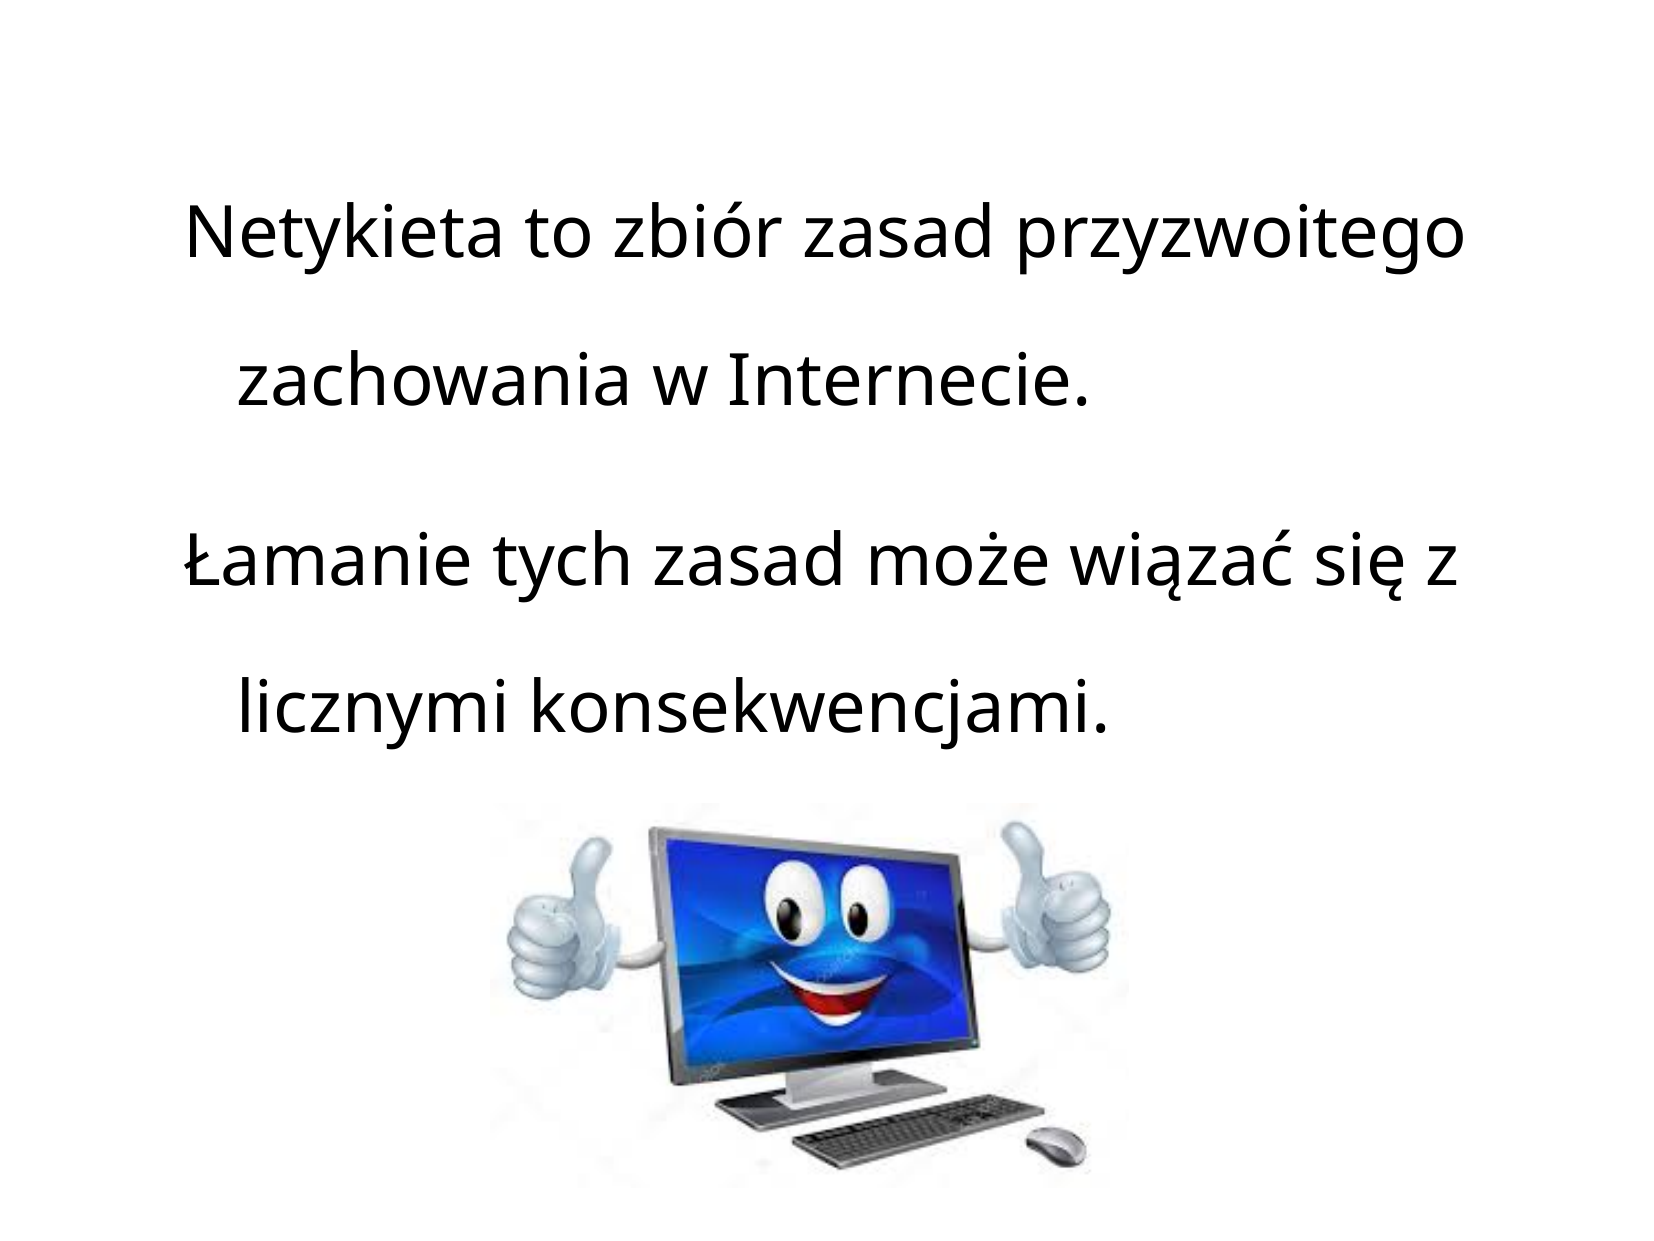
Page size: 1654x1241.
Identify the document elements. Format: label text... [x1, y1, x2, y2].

list Netykieta to zbiór zasad przyzwoitego zachowania w Internecie. Łamanie tych zasad może wiązać się z licznymi konsekwencjami. [94, 131, 1583, 851]
picture [490, 803, 1129, 1188]
